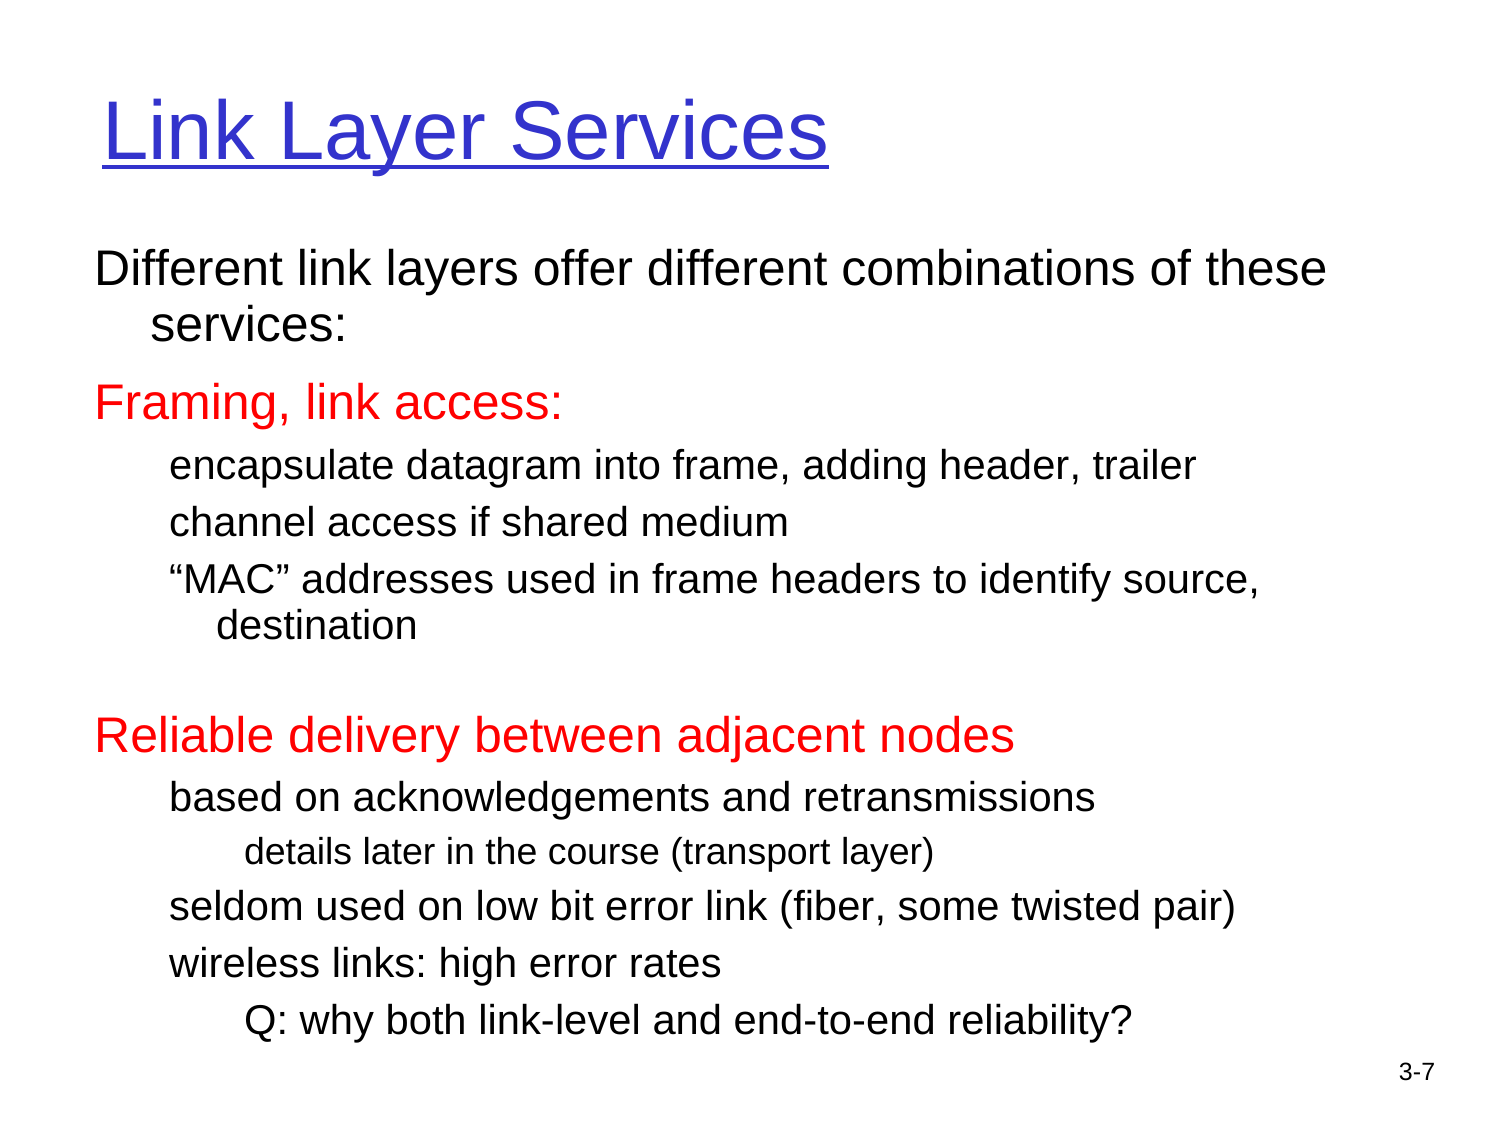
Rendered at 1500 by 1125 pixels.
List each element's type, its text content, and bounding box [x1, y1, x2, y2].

list Different link layers offer different combinations of these services: Framing, link access: encapsulate datagram into frame, adding header, trailer channel access if shared medium “MAC” addresses used in frame headers to identify source, destination Reliable delivery between adjacent nodes based on acknowledgements and retransmissions details later in the course (transport layer) seldom used on low bit error link (fiber, some twisted pair) wireless links: high error rates Q: why both link-level and end-to-end reliability? [79, 232, 1474, 1113]
title Link Layer Services [87, 37, 1363, 225]
